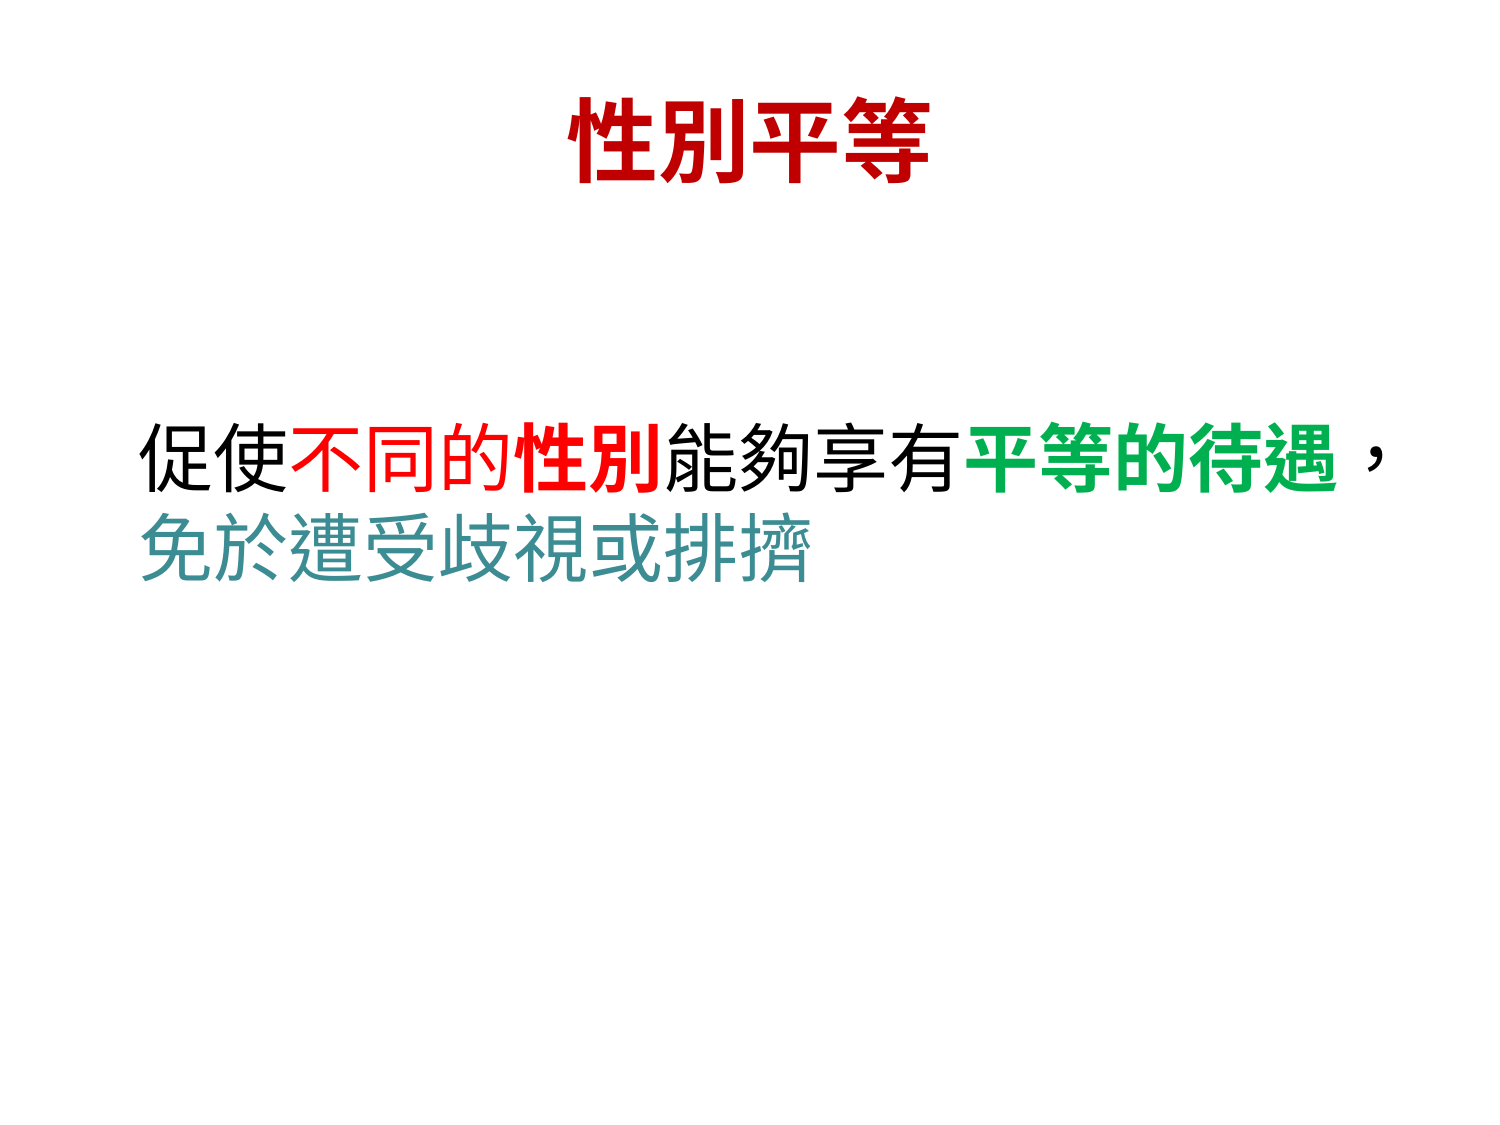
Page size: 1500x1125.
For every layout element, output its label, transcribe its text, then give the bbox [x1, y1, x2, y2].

title 性別平等 [75, 45, 1426, 233]
text_box 促使不同的性別能夠享有平等的待遇，免於遭受歧視或排擠 [123, 314, 1400, 600]
